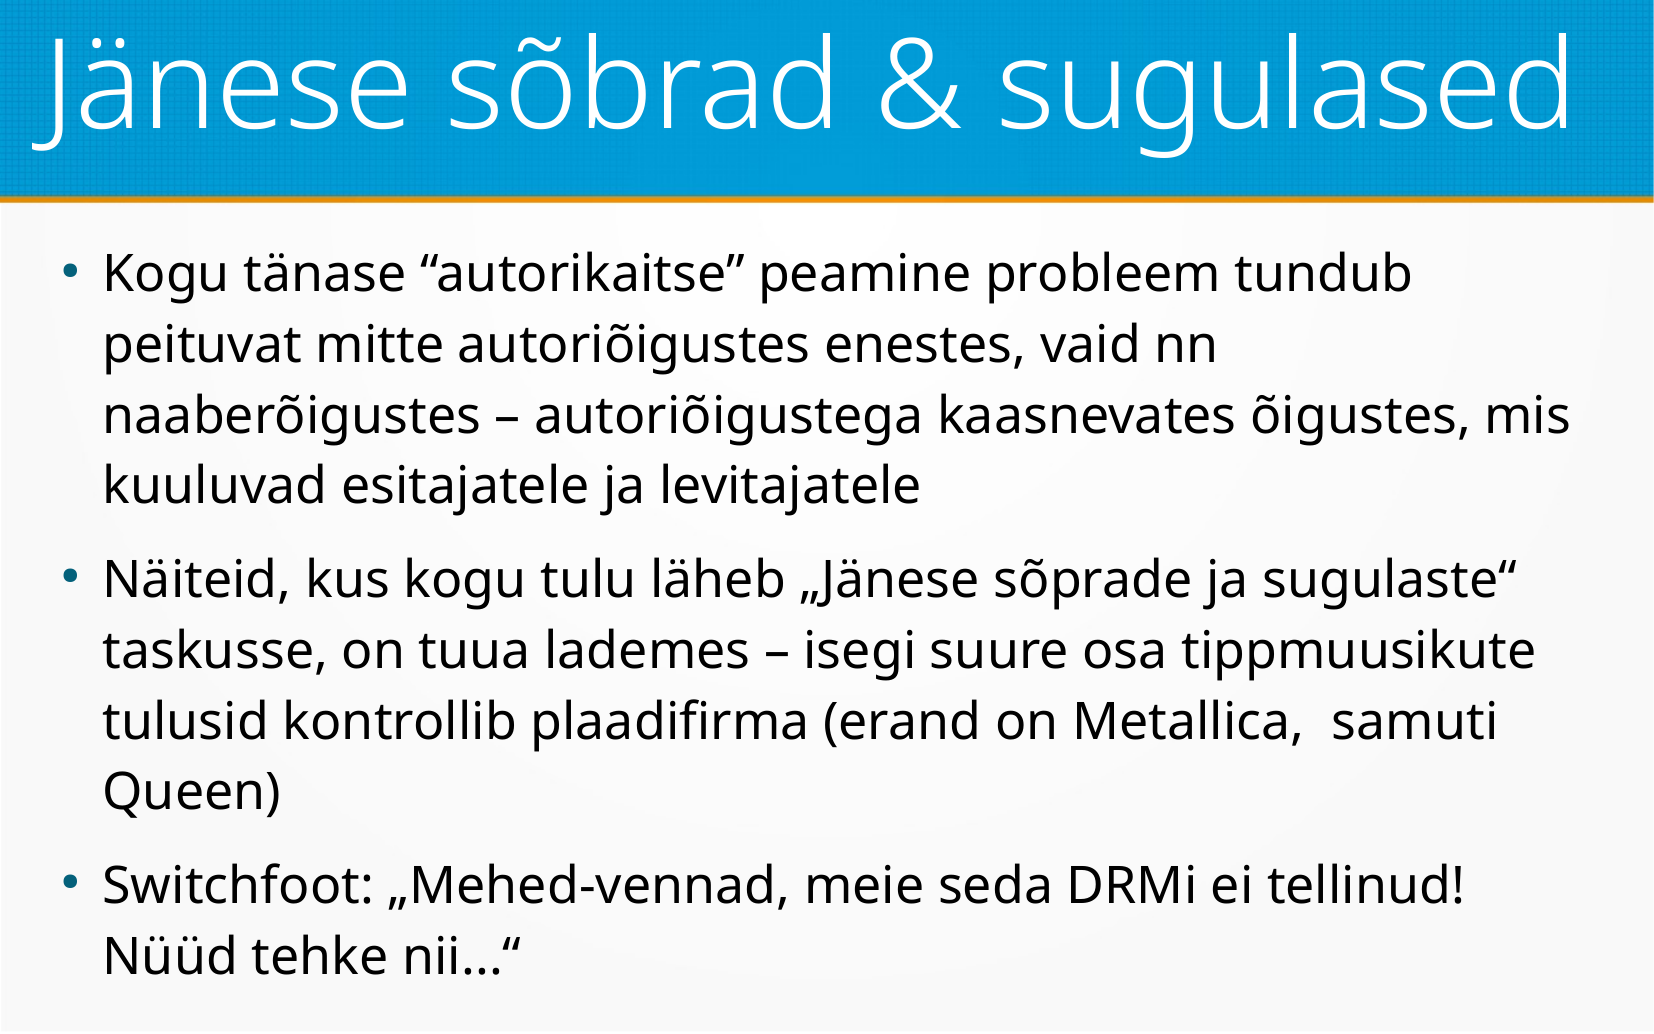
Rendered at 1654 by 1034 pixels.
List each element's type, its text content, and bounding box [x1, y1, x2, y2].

list Kogu tänase “autorikaitse” peamine probleem tundub peituvat mitte autoriõigustes enestes, vaid nn naaberõigustes – autoriõigustega kaasnevates õigustes, mis kuuluvad esitajatele ja levitajatele Näiteid, kus kogu tulu läheb „Jänese sõprade ja sugulaste“ taskusse, on tuua lademes – isegi suure osa tippmuusikute tulusid kontrollib plaadifirma (erand on Metallica, samuti Queen) Switchfoot: „Mehed-vennad, meie seda DRMi ei tellinud! Nüüd tehke nii...“ [47, 236, 1607, 1002]
title Jänese sõbrad & sugulased [43, 0, 1619, 166]
picture [0, 195, 1654, 1034]
